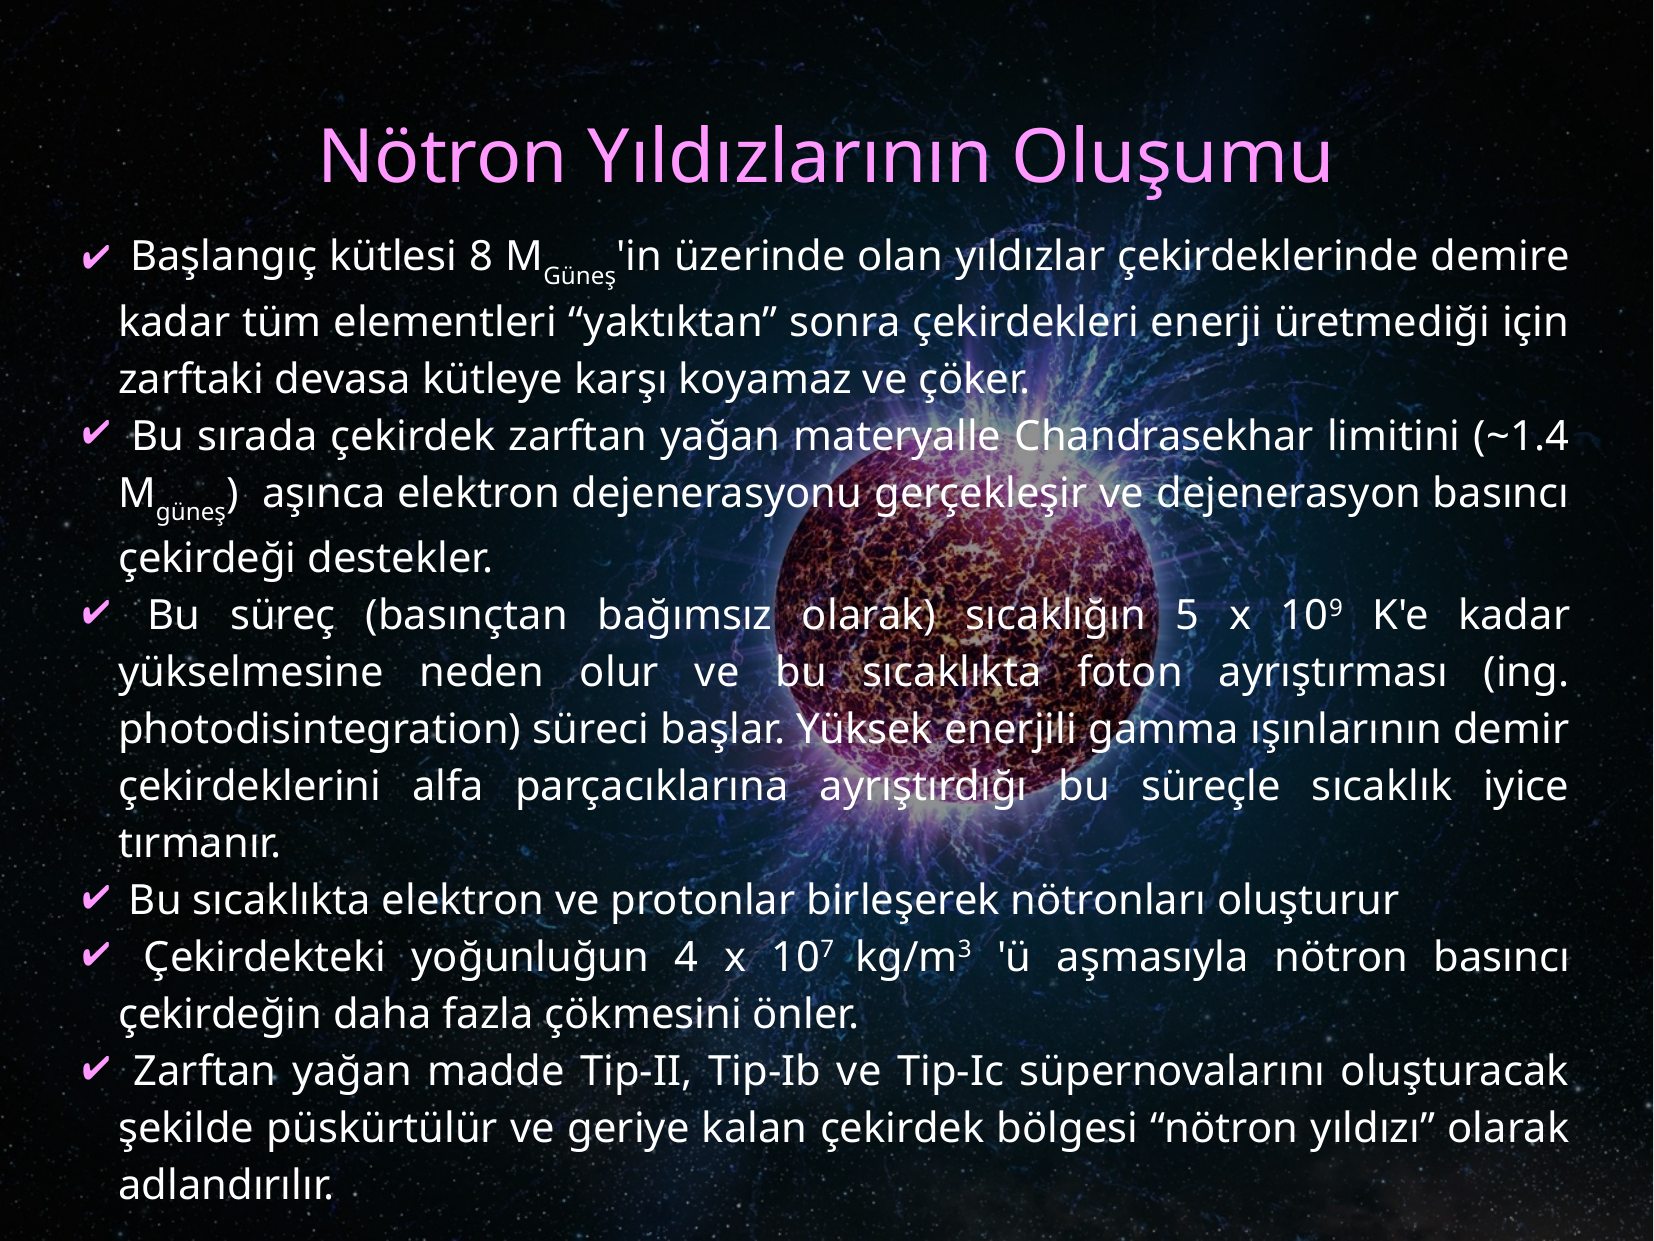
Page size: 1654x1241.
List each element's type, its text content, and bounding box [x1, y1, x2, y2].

picture [0, 0, 1654, 1241]
text_box Başlangıç kütlesi 8 MGüneş'in üzerinde olan yıldızlar çekirdeklerinde demire kadar tüm elementleri “yaktıktan” sonra çekirdekleri enerji üretmediği için zarftaki devasa kütleye karşı koyamaz ve çöker. Bu sırada çekirdek zarftan yağan materyalle Chandrasekhar limitini (~1.4 Mgüneş) aşınca elektron dejenerasyonu gerçekleşir ve dejenerasyon basıncı çekirdeği destekler. Bu süreç (basınçtan bağımsız olarak) sıcaklığın 5 x 109 K'e kadar yükselmesine neden olur ve bu sıcaklıkta foton ayrıştırması (ing. photodisintegration) süreci başlar. Yüksek enerjili gamma ışınlarının demir çekirdeklerini alfa parçacıklarına ayrıştırdığı bu süreçle sıcaklık iyice tırmanır. Bu sıcaklıkta elektron ve protonlar birleşerek nötronları oluşturur Çekirdekteki yoğunluğun 4 x 107 kg/m3 'ü aşmasıyla nötron basıncı çekirdeğin daha fazla çökmesini önler. Zarftan yağan madde Tip-II, Tip-Ib ve Tip-Ic süpernovalarını oluşturacak şekilde püskürtülür ve geriye kalan çekirdek bölgesi “nötron yıldızı” olarak adlandırılır. [82, 275, 1571, 1163]
title Nötron Yıldızlarının Oluşumu [82, 49, 1571, 257]
